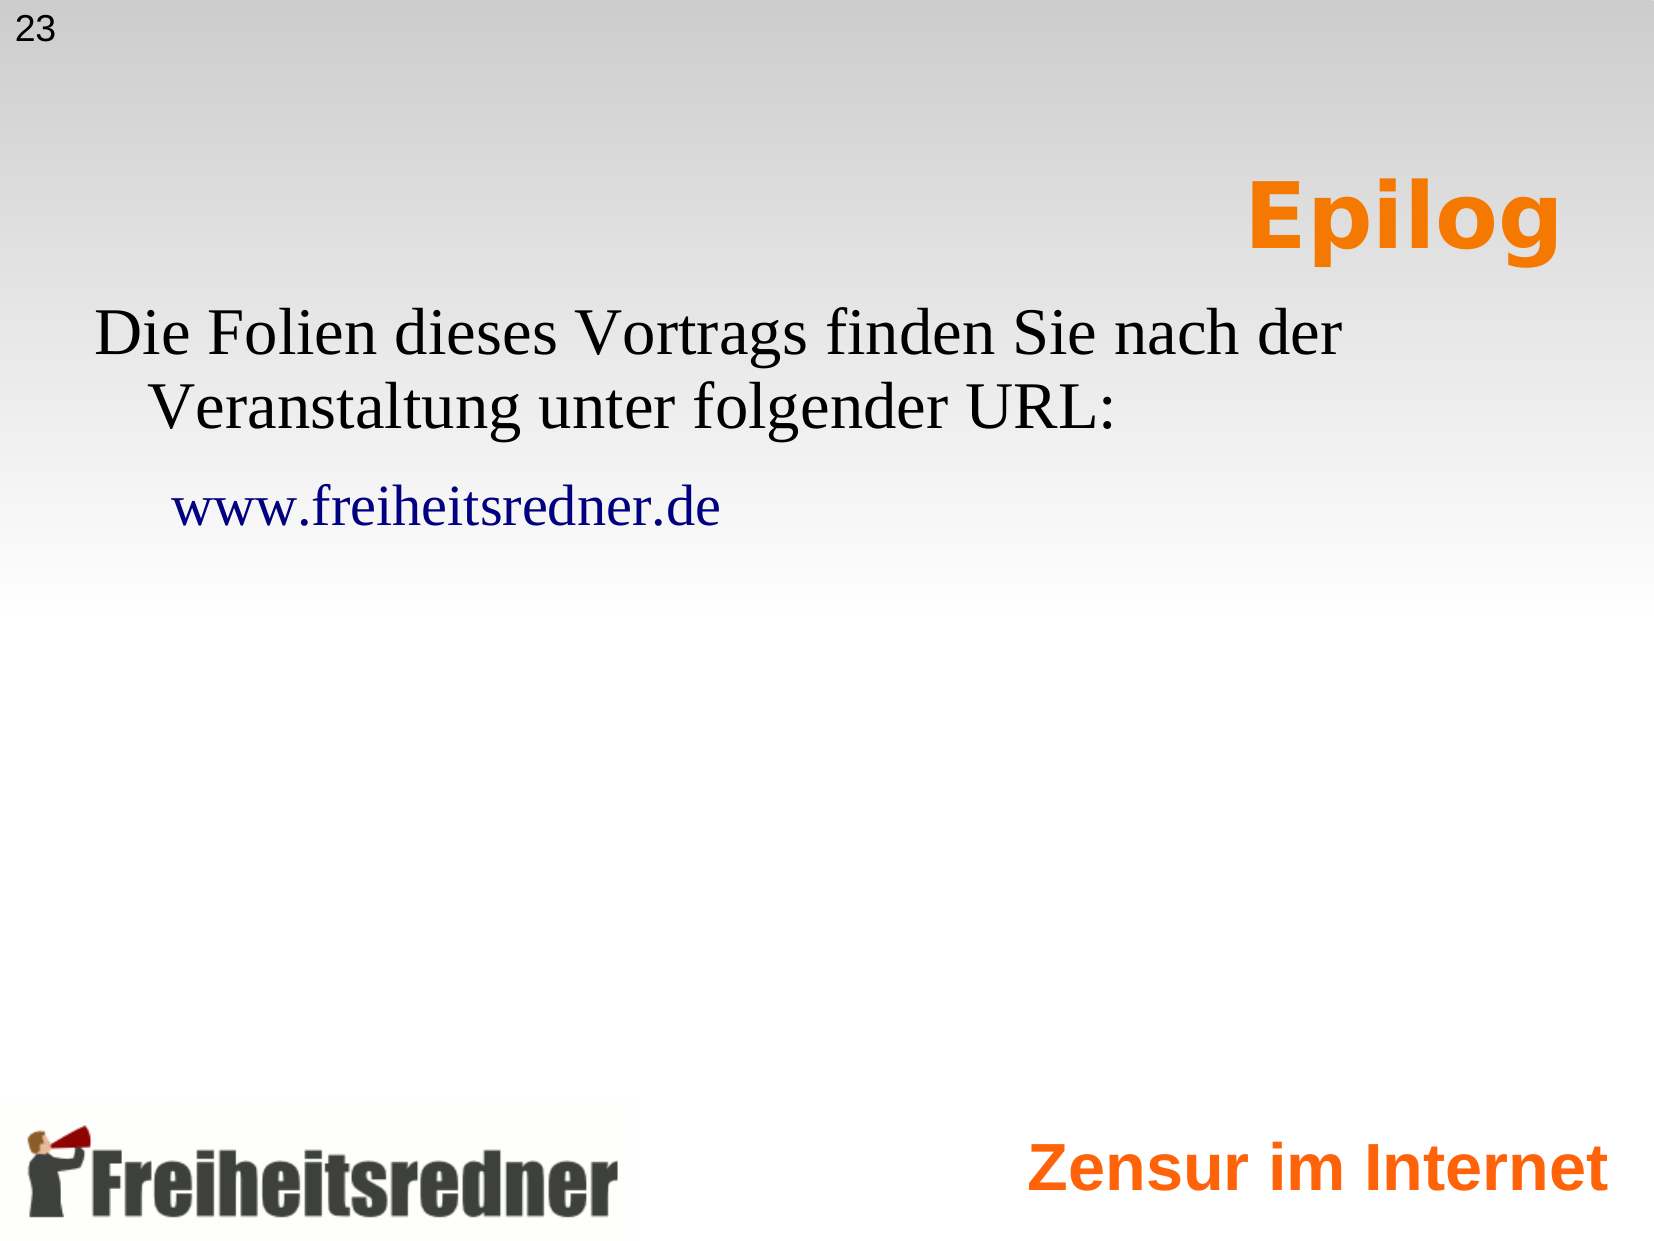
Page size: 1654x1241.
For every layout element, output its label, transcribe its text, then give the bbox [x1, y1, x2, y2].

title Epilog [76, 163, 1565, 271]
picture [0, 1096, 635, 1241]
list Die Folien dieses Vortrags finden Sie nach der Veranstaltung unter folgender URL: www.freiheitsredner.de [76, 295, 1565, 1099]
